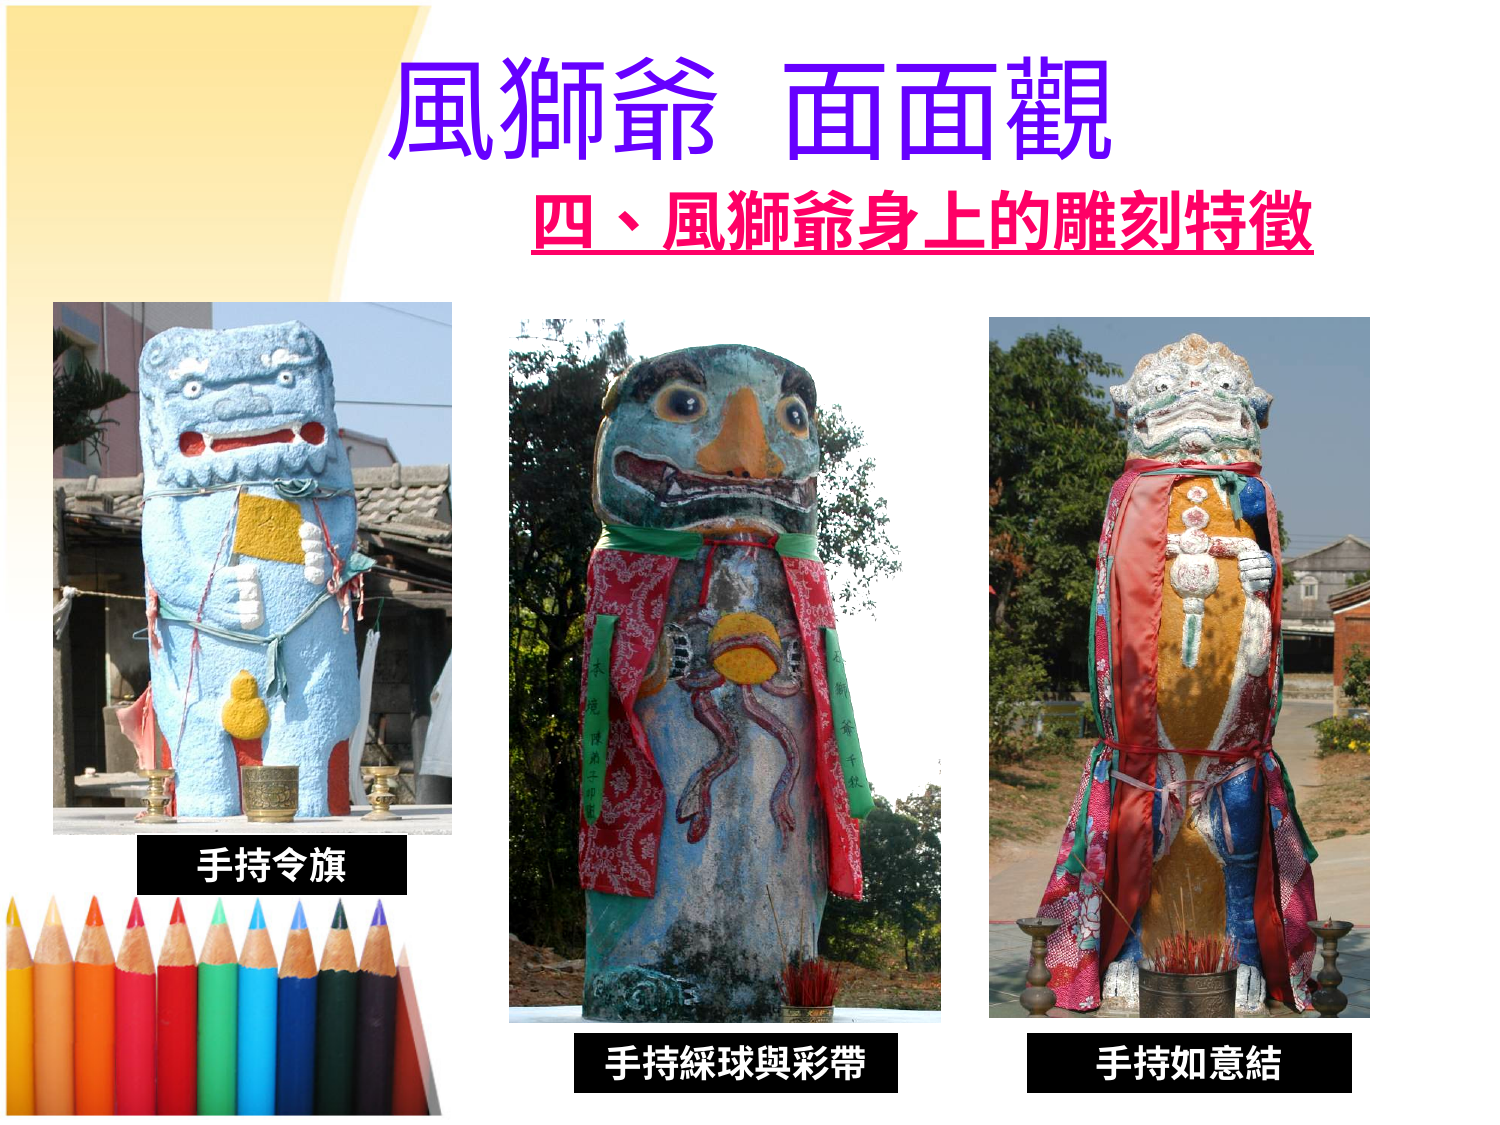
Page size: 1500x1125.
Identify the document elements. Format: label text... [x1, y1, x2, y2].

text_box 手持令旗 [135, 834, 408, 896]
title 風獅爺 面面觀 [75, 19, 1426, 194]
text_box 手持綵球與彩帶 [572, 1032, 899, 1094]
picture [0, 0, 1500, 1120]
text_box 手持如意結 [1026, 1032, 1353, 1094]
list 四、風獅爺身上的雕刻特徵 [76, 172, 1448, 315]
